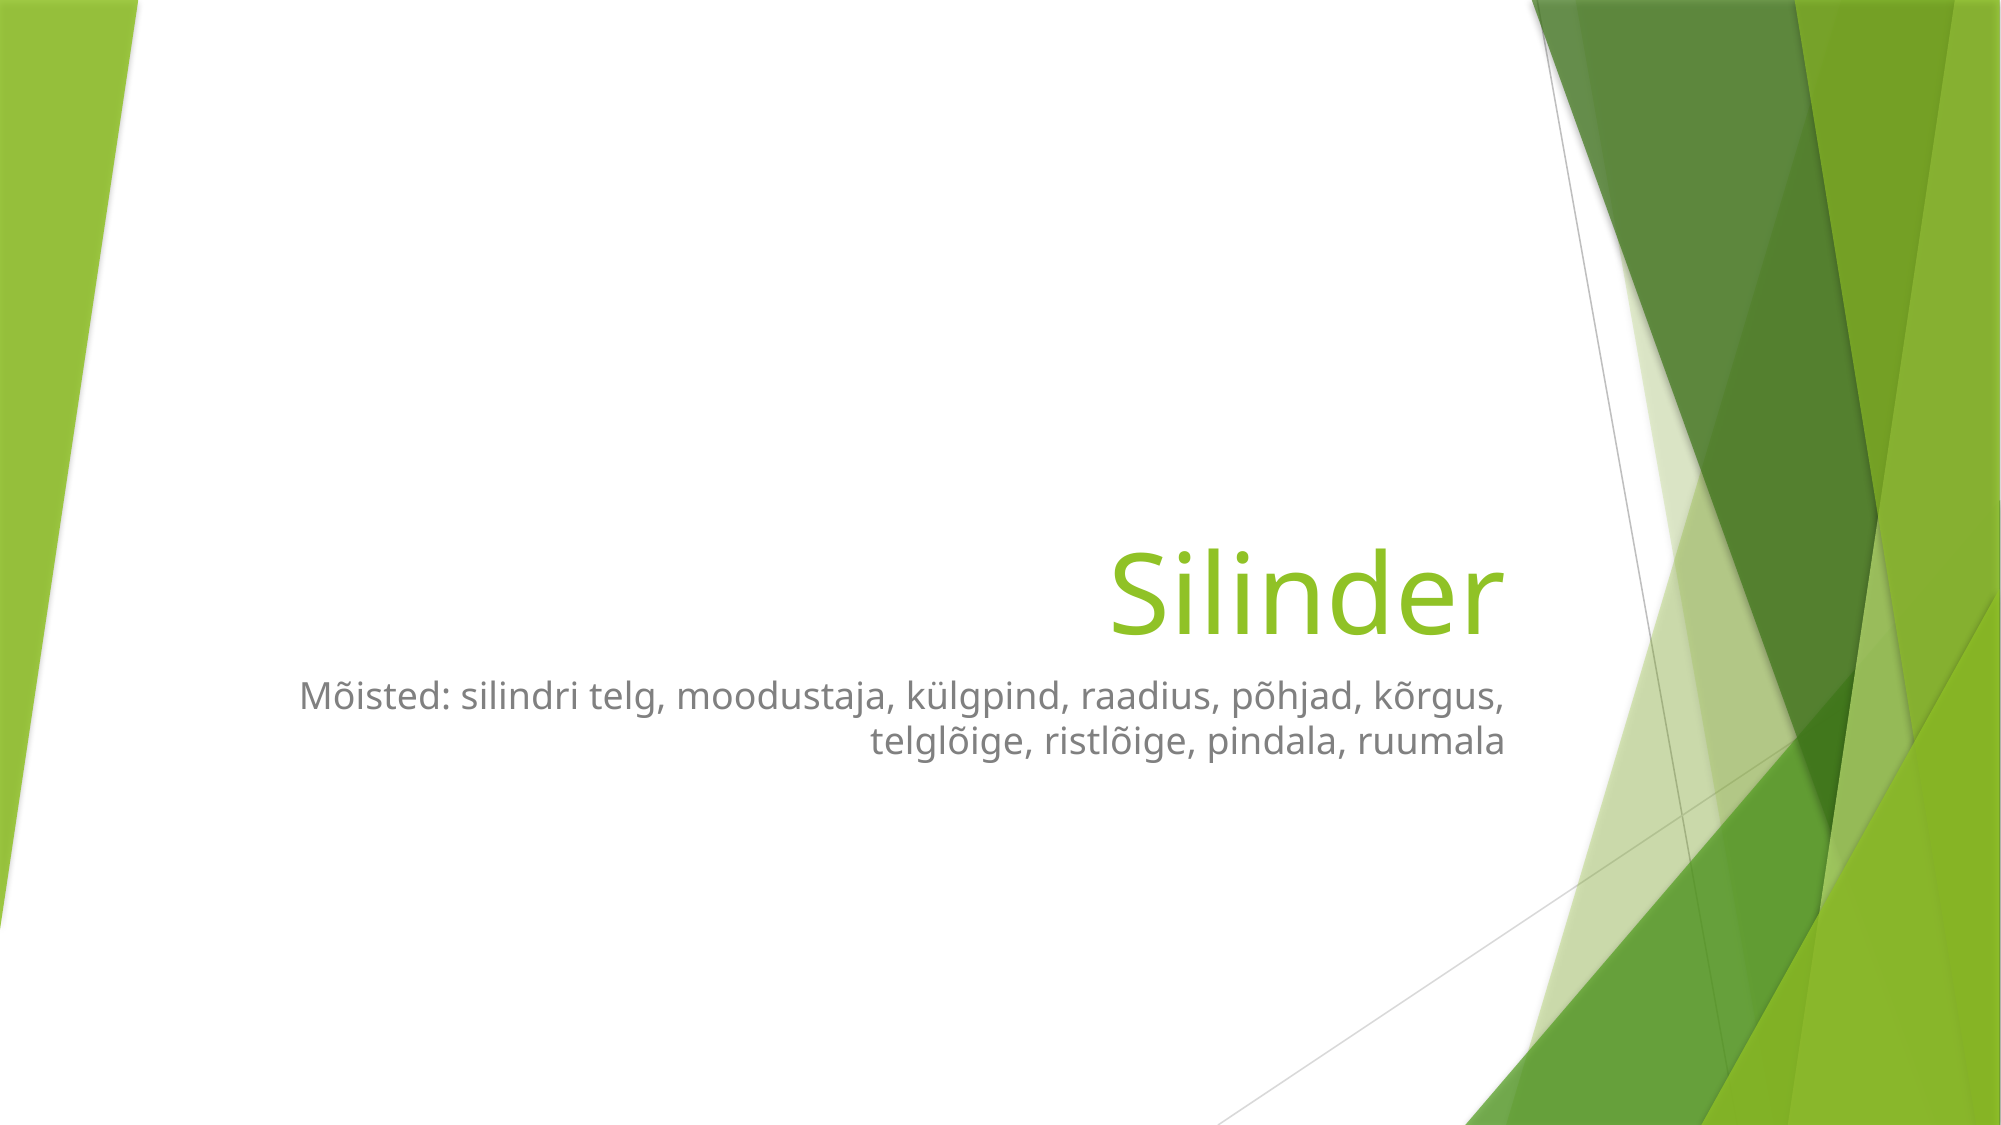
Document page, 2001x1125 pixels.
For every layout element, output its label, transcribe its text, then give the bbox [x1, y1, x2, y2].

subtitle Mõisted: silindri telg, moodustaja, külgpind, raadius, põhjad, kõrgus, telglõige, ristlõige, pindala, ruumala [247, 664, 1522, 845]
title Silinder [247, 394, 1522, 664]
